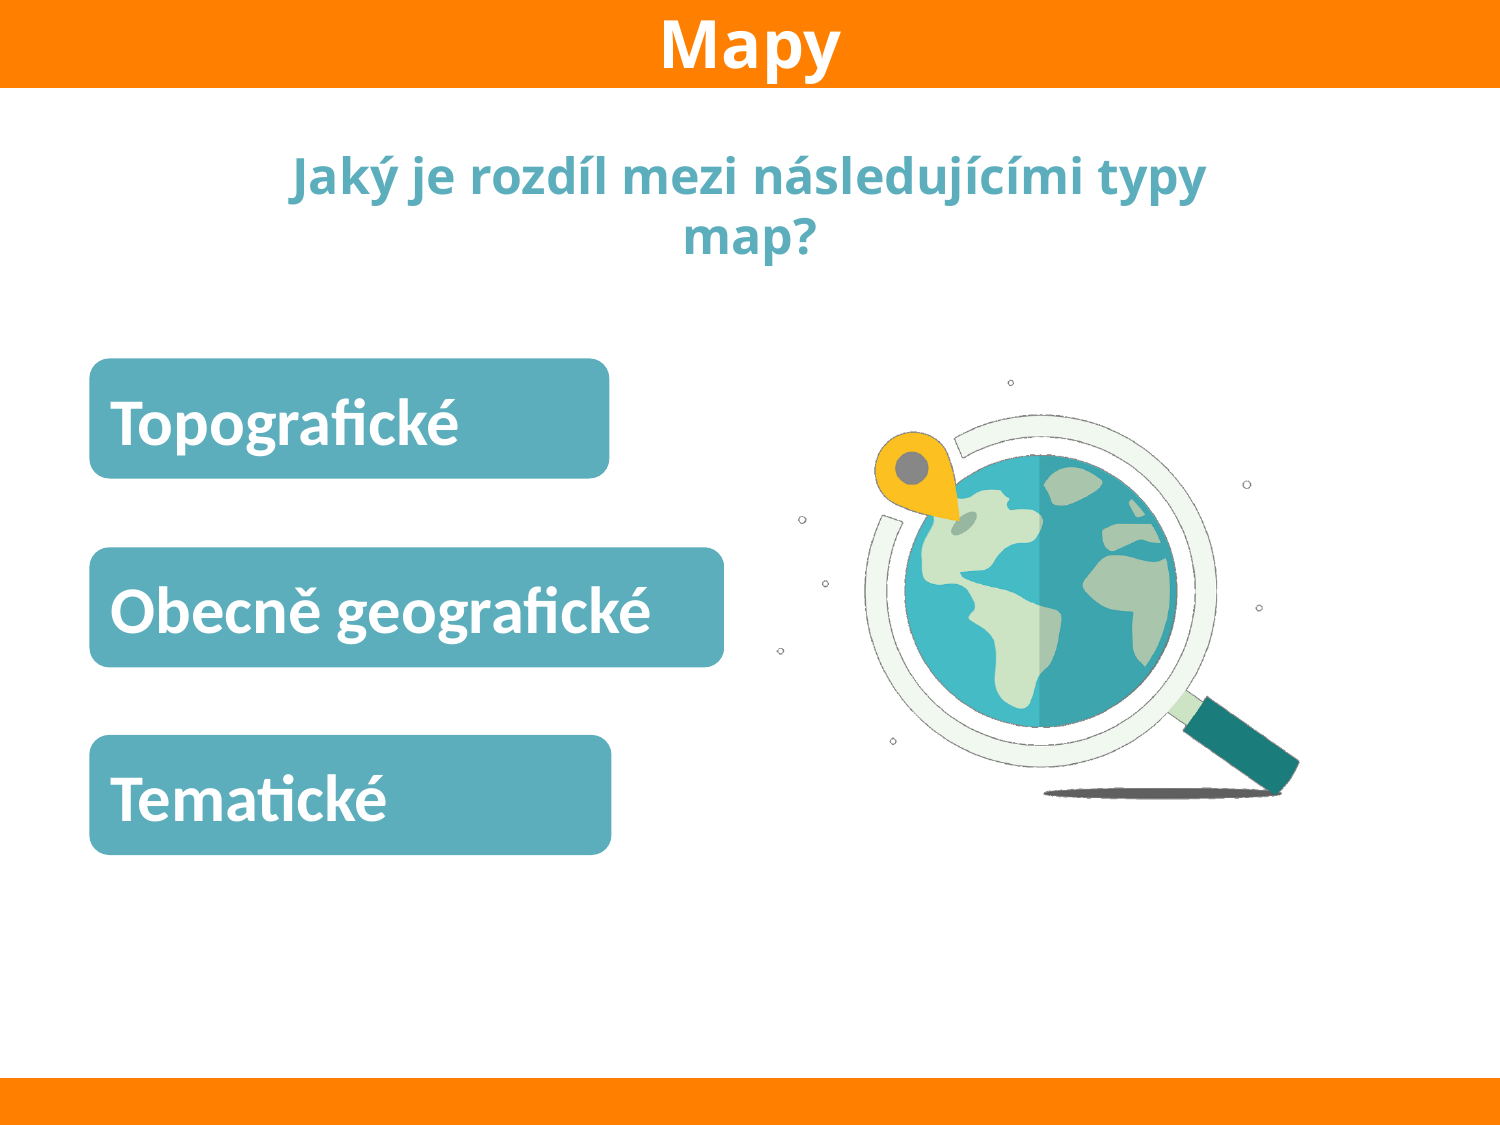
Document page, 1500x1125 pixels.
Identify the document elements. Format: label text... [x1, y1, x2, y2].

text_box [0, 1078, 1500, 1125]
text_box Obecně geografické [89, 547, 724, 668]
text_box Topografické [89, 358, 610, 479]
text_box Jaký je rozdíl mezi následujícími typy map? [218, 137, 1282, 213]
text_box Tematické [89, 734, 612, 856]
text_box Mapy [0, 0, 1500, 88]
picture [724, 268, 1368, 912]
